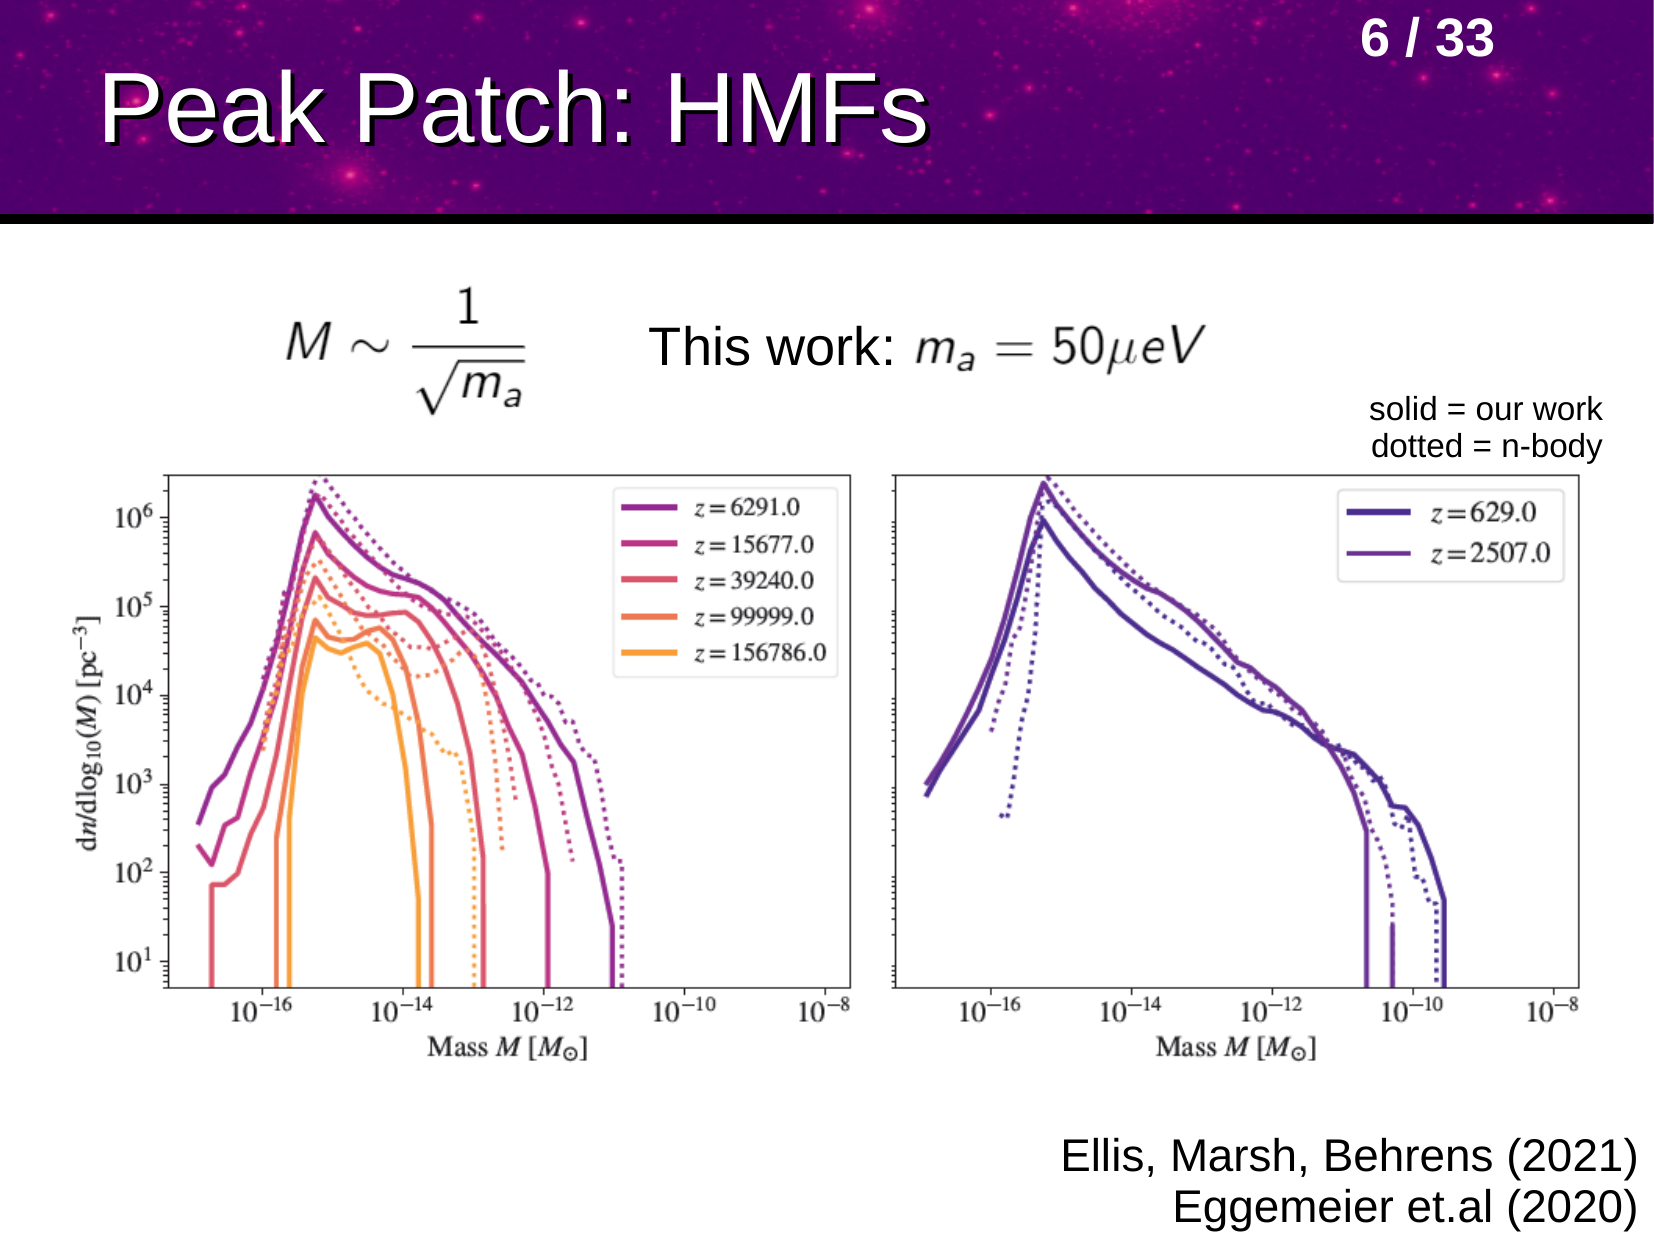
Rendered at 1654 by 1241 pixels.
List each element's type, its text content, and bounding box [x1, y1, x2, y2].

picture [0, 0, 1345, 214]
text_box solid = our work dotted = n-body [874, 383, 1619, 473]
text_box Ellis, Marsh, Behrens (2021) Eggemeier et.al (2020) [909, 1122, 1654, 1239]
text_box Peak Patch: HMFs [82, 44, 1654, 283]
picture [897, 297, 1228, 398]
picture [57, 456, 1619, 1075]
text_box This work: [533, 309, 912, 402]
text_box <number> / 33 [1345, 0, 1654, 77]
picture [271, 272, 546, 438]
